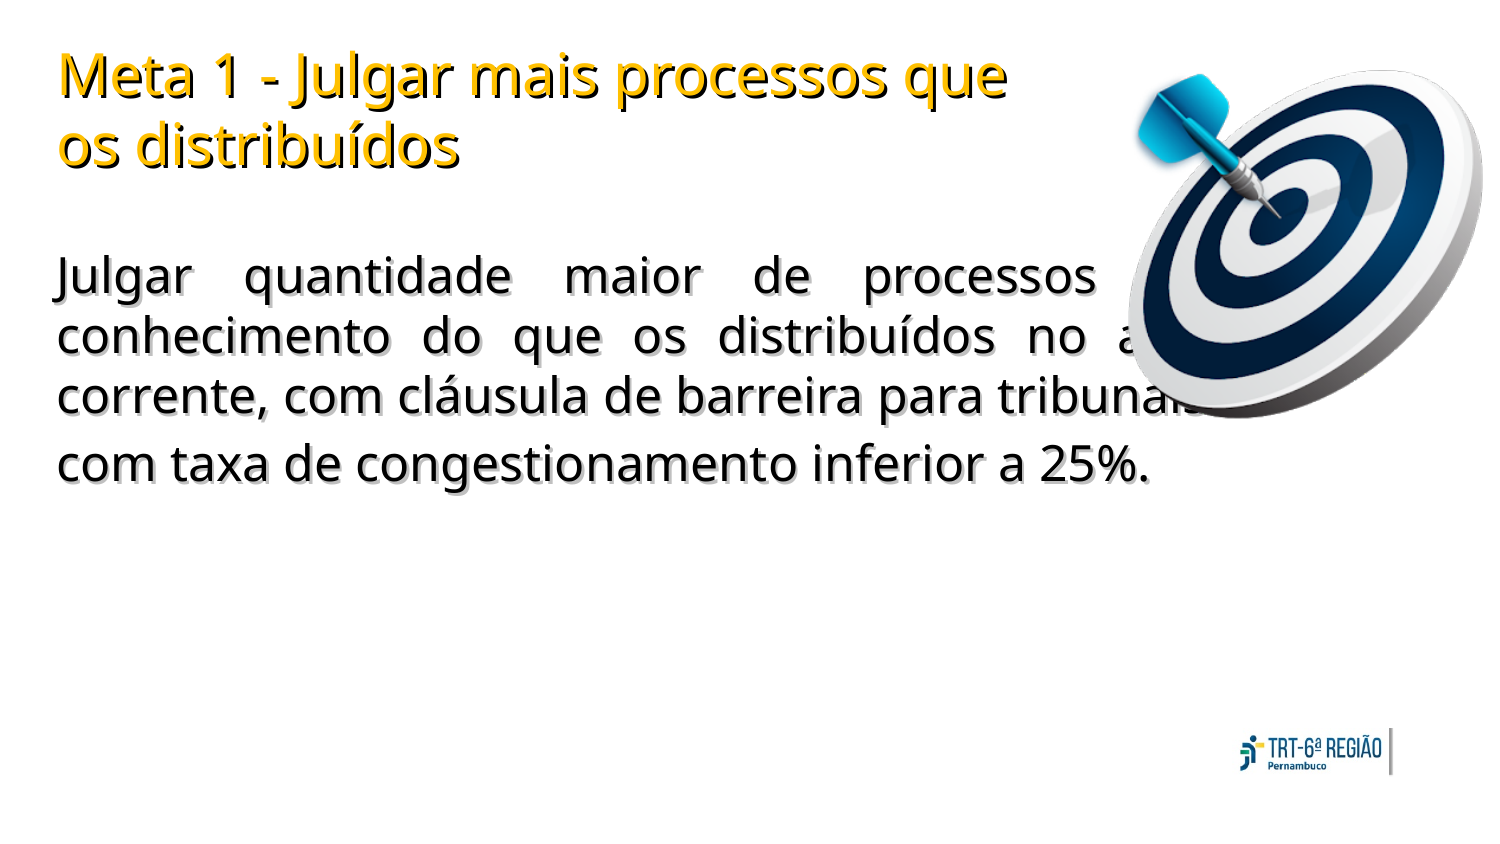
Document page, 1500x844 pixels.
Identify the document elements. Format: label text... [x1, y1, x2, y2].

picture [1128, 67, 1483, 422]
picture [1232, 728, 1389, 777]
list Julgar quantidade maior de processos de conhecimento do que os distribuídos no ano corrente, com cláusula de barreira para tribunais com taxa de congestionamento inferior a 25%. [41, 236, 1223, 591]
title Meta 1 - Julgar mais processos que os distribuídos [41, 29, 1046, 237]
